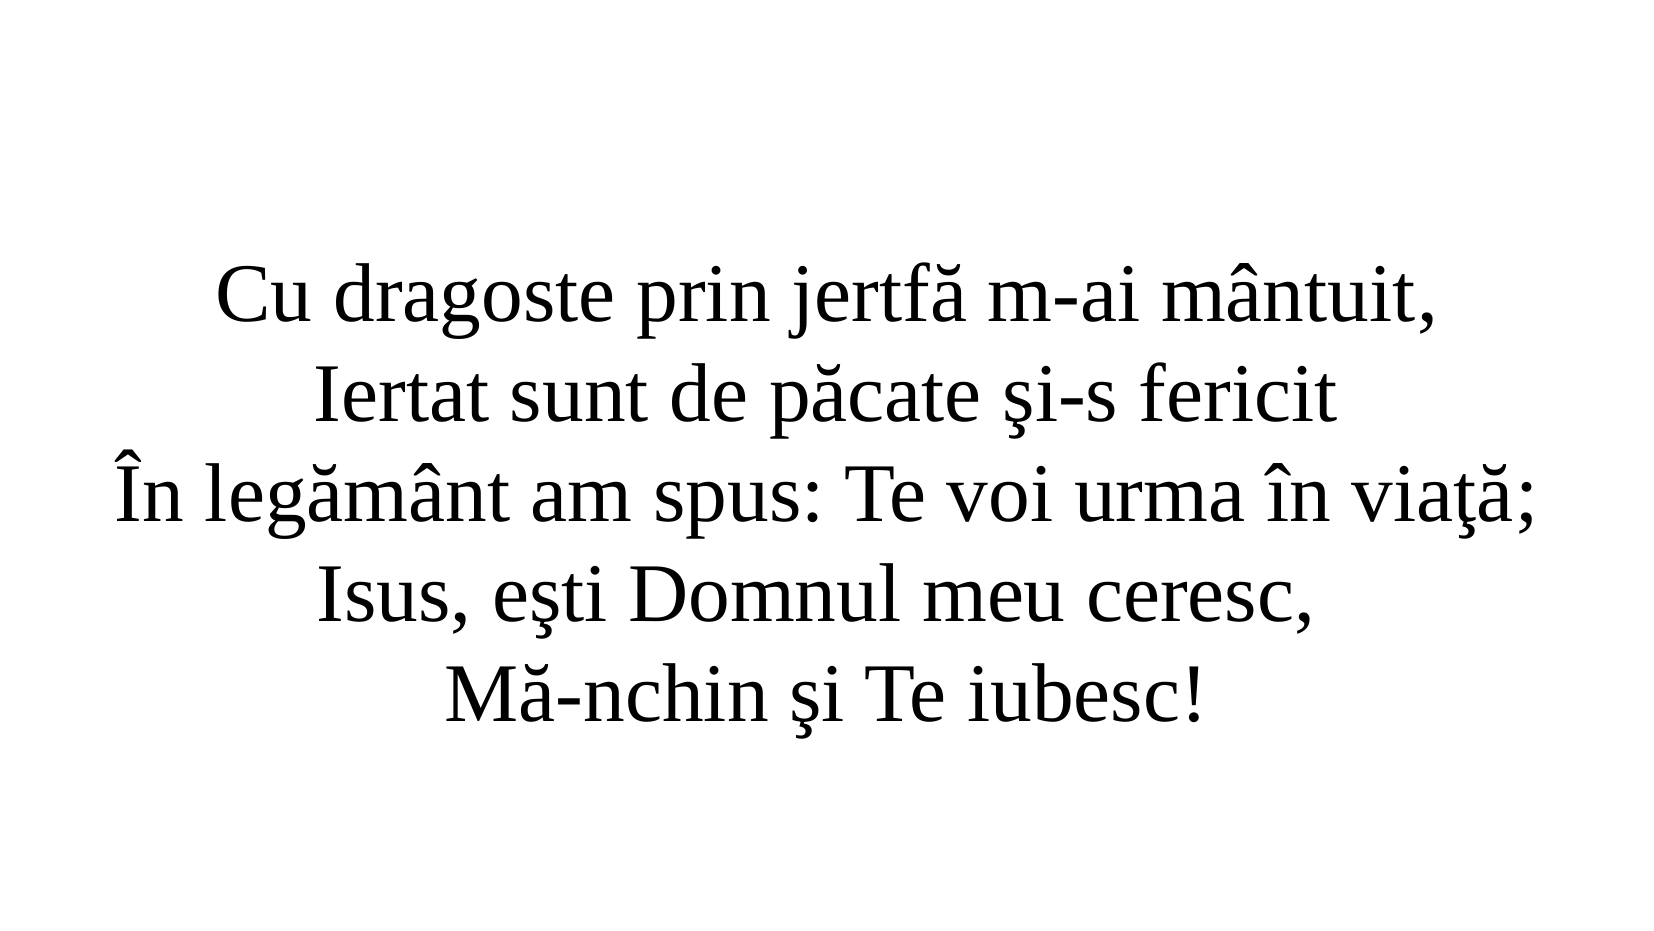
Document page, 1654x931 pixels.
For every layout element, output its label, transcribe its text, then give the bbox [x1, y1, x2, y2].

subtitle Cu dragoste prin jertfă m-ai mântuit, Iertat sunt de păcate şi-s fericit În legământ am spus: Te voi urma în viaţă; Isus, eşti Domnul meu ceresc, Mă-nchin şi Te iubesc! [0, 230, 1654, 671]
